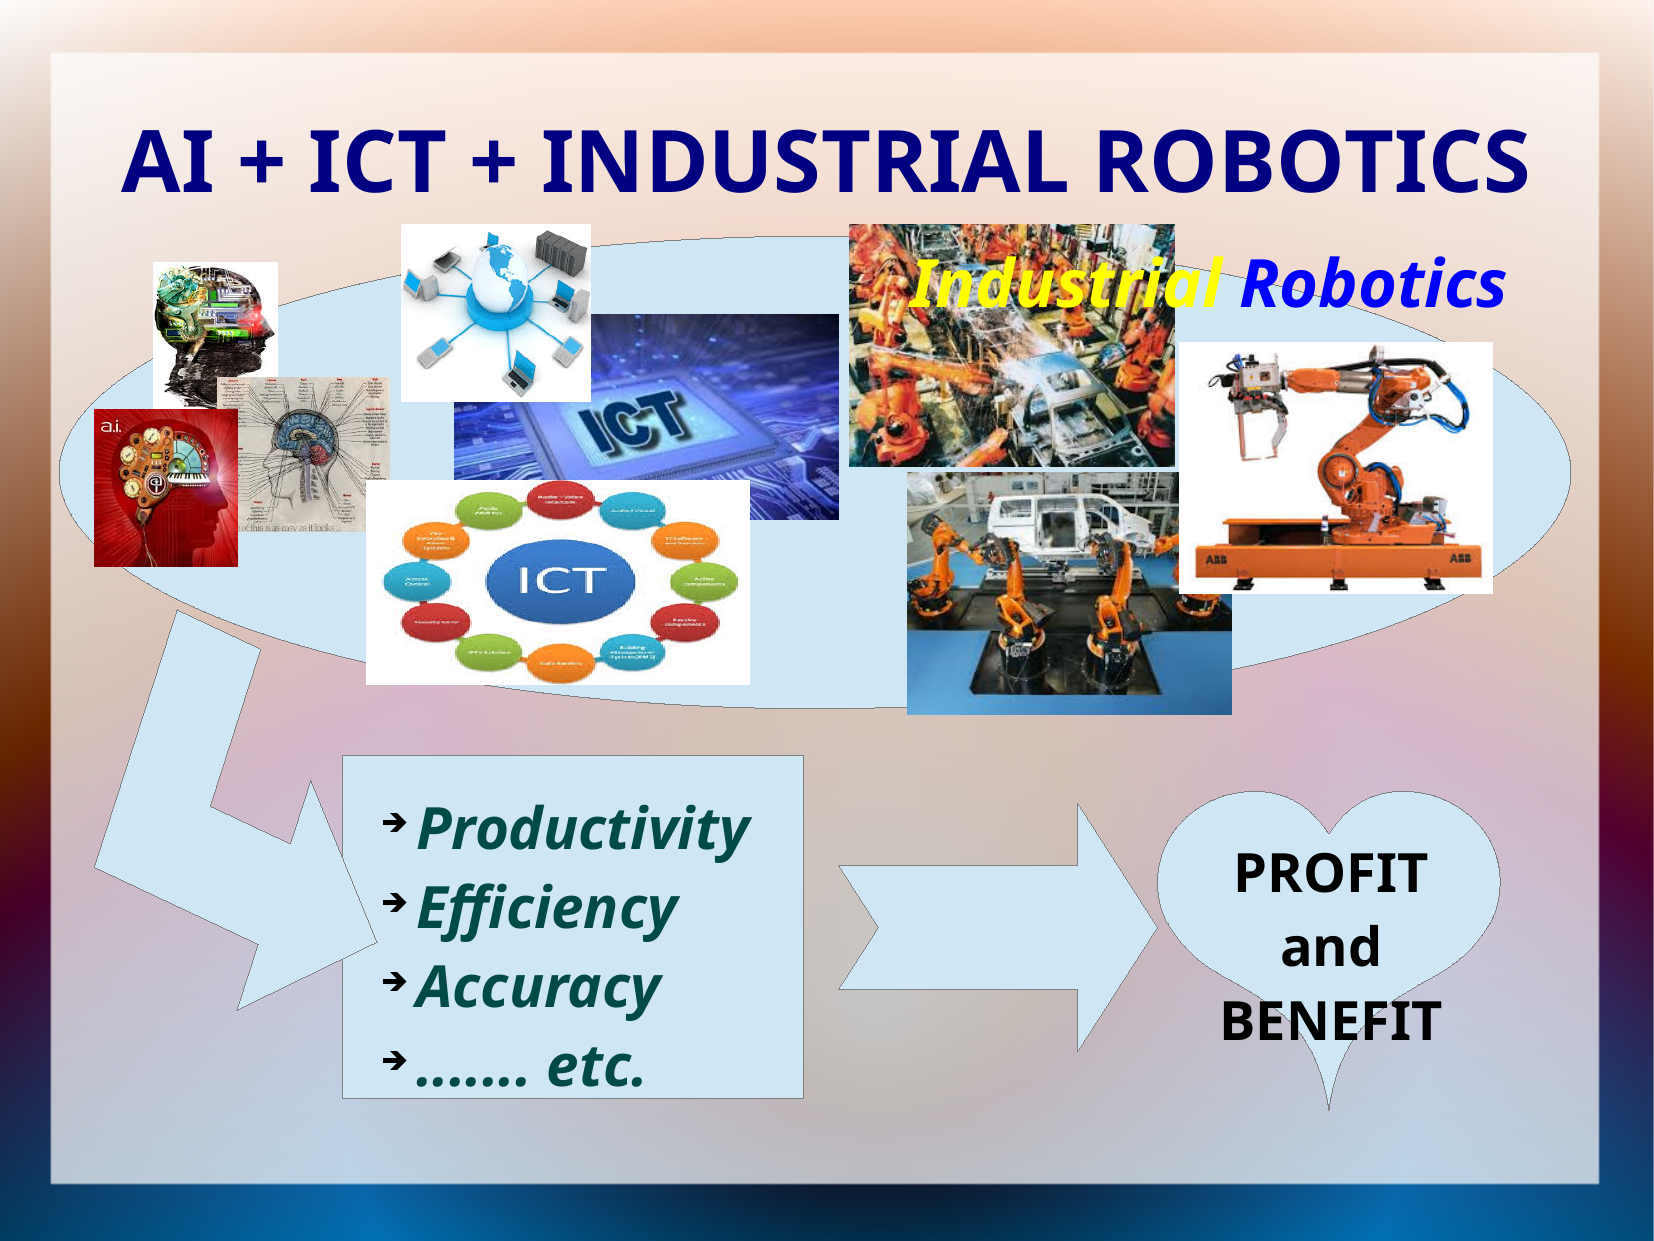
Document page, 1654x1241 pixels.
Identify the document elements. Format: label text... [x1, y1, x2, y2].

text_box [1298, 1026, 1353, 1111]
text_box Industrial Robotics [895, 229, 1512, 319]
text_box [491, 263, 1446, 709]
title AI + ICT + INDUSTRIAL ROBOTICS [82, 55, 1571, 263]
text_box [1334, 791, 1501, 959]
text_box [838, 803, 1158, 1052]
text_box [278, 274, 454, 480]
text_box [1493, 367, 1571, 577]
text_box [1232, 594, 1464, 670]
text_box [1157, 791, 1324, 964]
text_box Productivity Efficiency Accuracy ....... etc. [366, 779, 766, 1058]
text_box [94, 609, 804, 1099]
text_box [59, 358, 153, 544]
picture [0, 0, 1654, 1241]
text_box [122, 532, 366, 663]
text_box [1343, 1026, 1364, 1034]
text_box PROFIT and BENEFIT [1204, 826, 1460, 1026]
